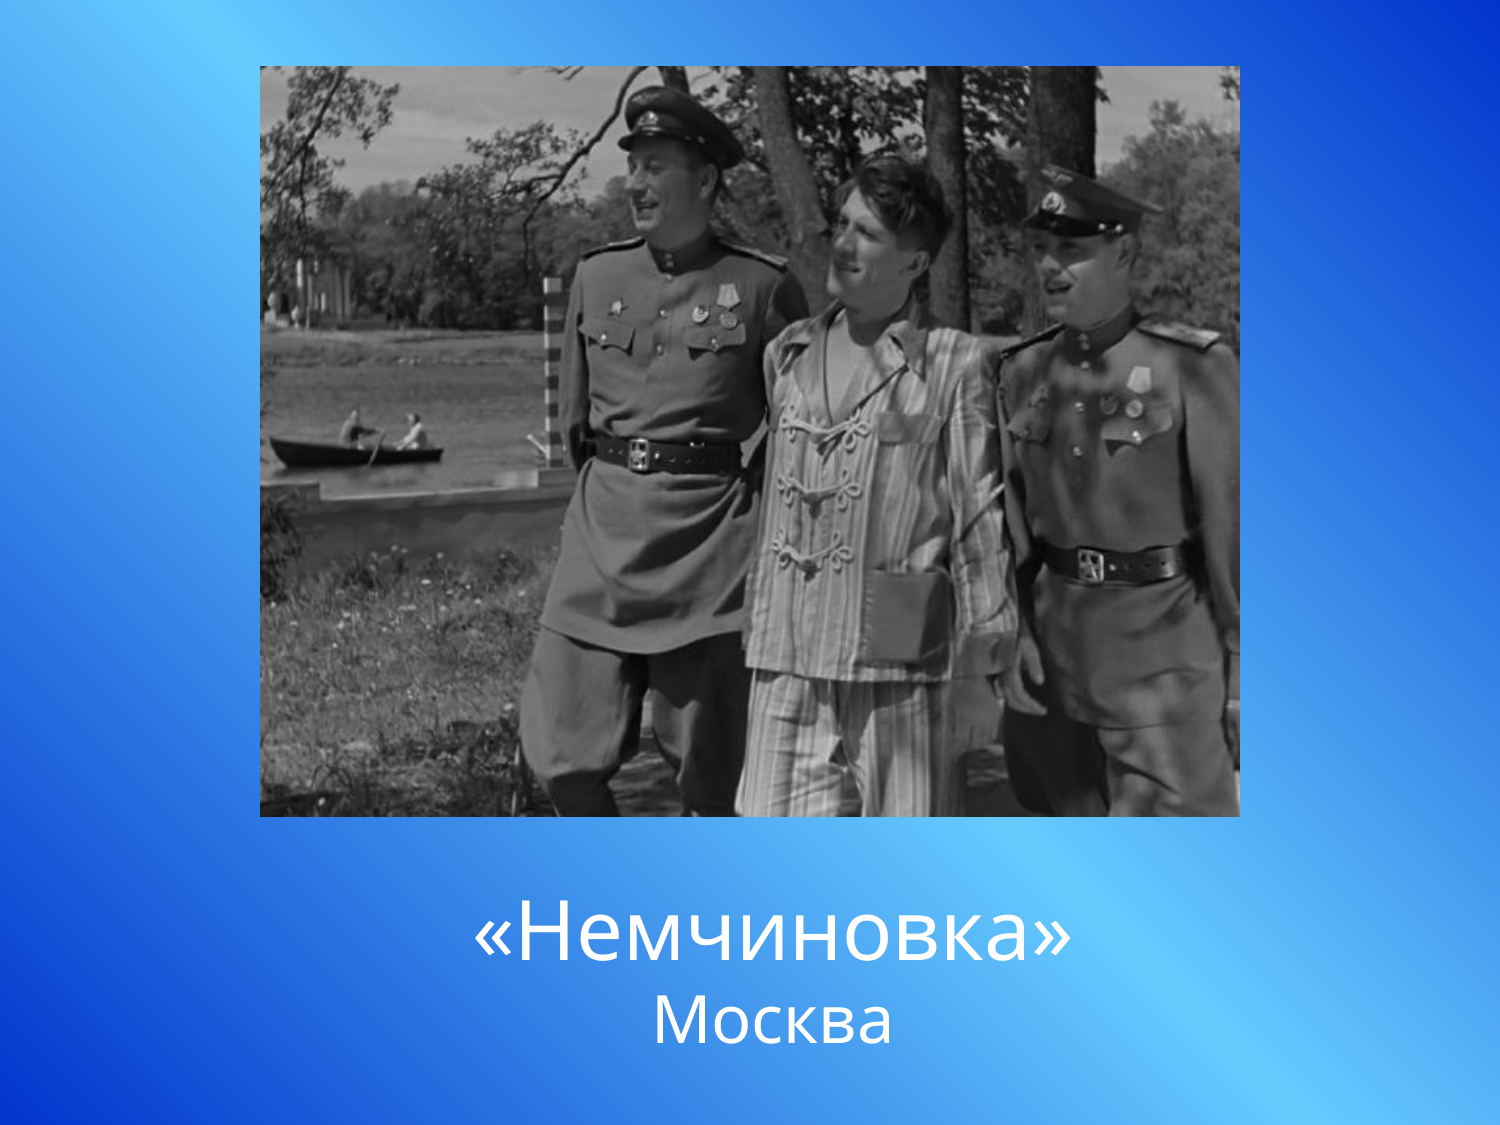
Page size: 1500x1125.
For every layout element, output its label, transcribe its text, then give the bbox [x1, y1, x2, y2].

text_box «Немчиновка» Москва [135, 846, 1411, 1088]
picture [260, 66, 1240, 817]
